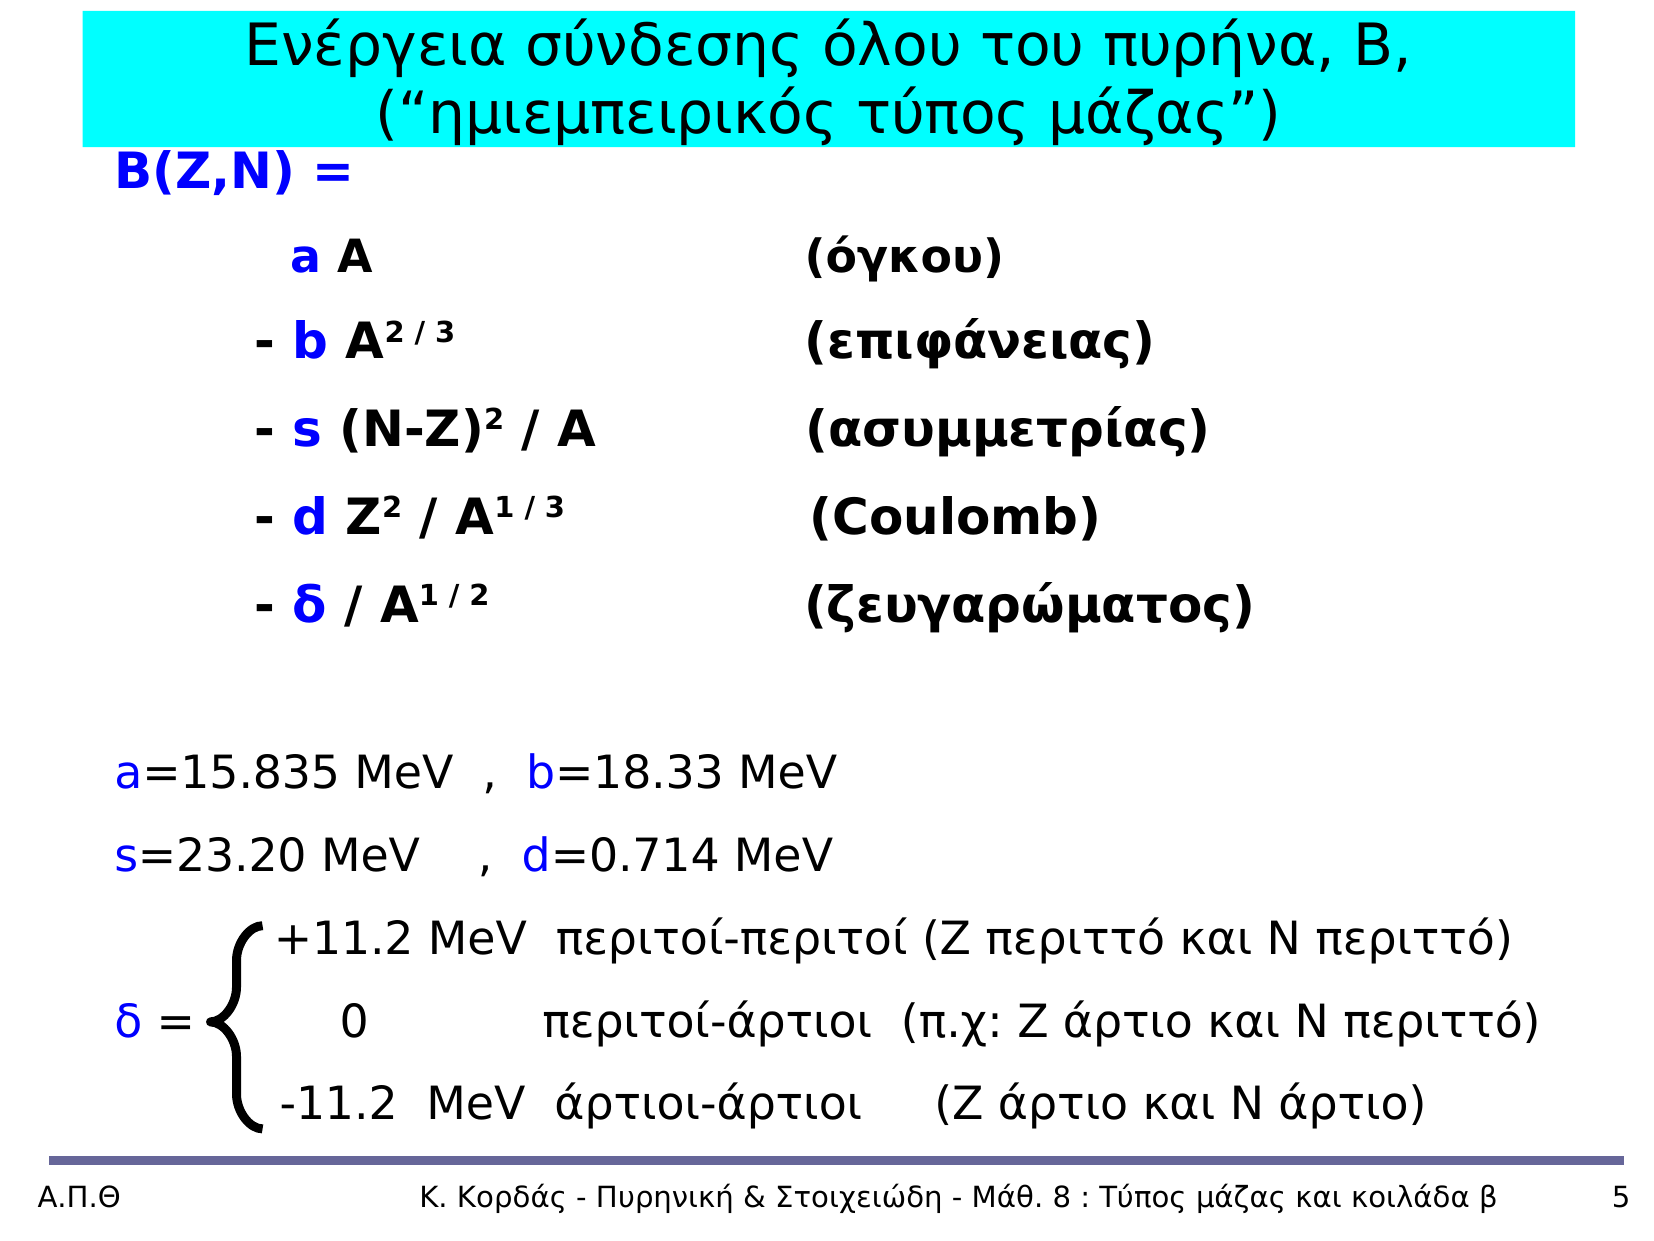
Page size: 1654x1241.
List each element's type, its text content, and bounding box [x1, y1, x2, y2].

title Ενέργεια σύνδεσης όλου του πυρήνα, Β, (“ημιεμπειρικός τύπος μάζας”) [82, 10, 1576, 141]
list Β(Ζ,Ν) = a A (όγκου) - b A2 / 3 (επιφάνειας) - s (N-Z)2 / A (ασυμμετρίας) - d Z2 / A1 / 3 (Coulomb) - δ / A1 / 2 (ζευγαρώματος) a=15.835 MeV , b=18.33 MeV s=23.20 MeV , d=0.714 MeV +11.2 MeV περιτοί-περιτοί (Ζ περιττό και Ν περιττό) δ = 0 περιτοί-άρτιοι (π.χ: Ζ άρτιο και Ν περιττό) -11.2 MeV άρτιοι-άρτιοι (Ζ άρτιο και Ν άρτιο) [43, 141, 1619, 1140]
